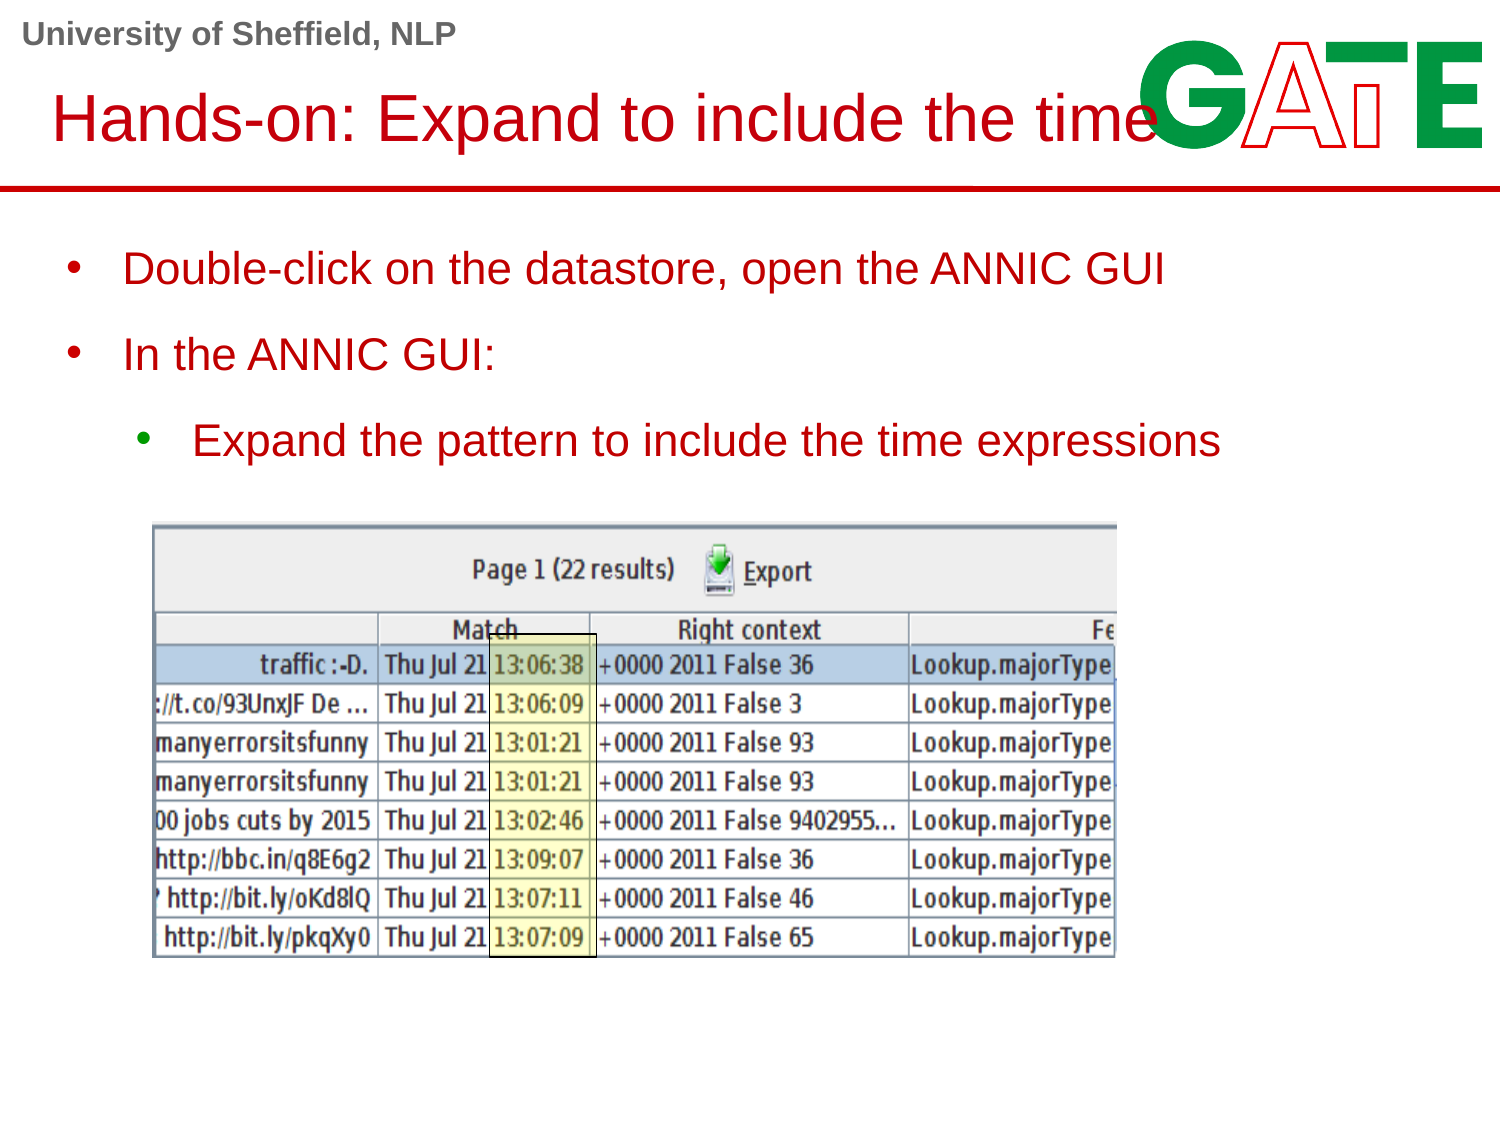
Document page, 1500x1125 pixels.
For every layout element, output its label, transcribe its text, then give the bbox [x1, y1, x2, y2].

text_box Hands-on: Expand to include the time [50, 44, 1184, 188]
picture [1133, 23, 1489, 166]
text_box [489, 633, 597, 958]
text_box Double-click on the datastore, open the ANNIC GUI In the ANNIC GUI: Expand the pattern to include the time expressions [50, 234, 1450, 987]
picture [152, 521, 1117, 958]
